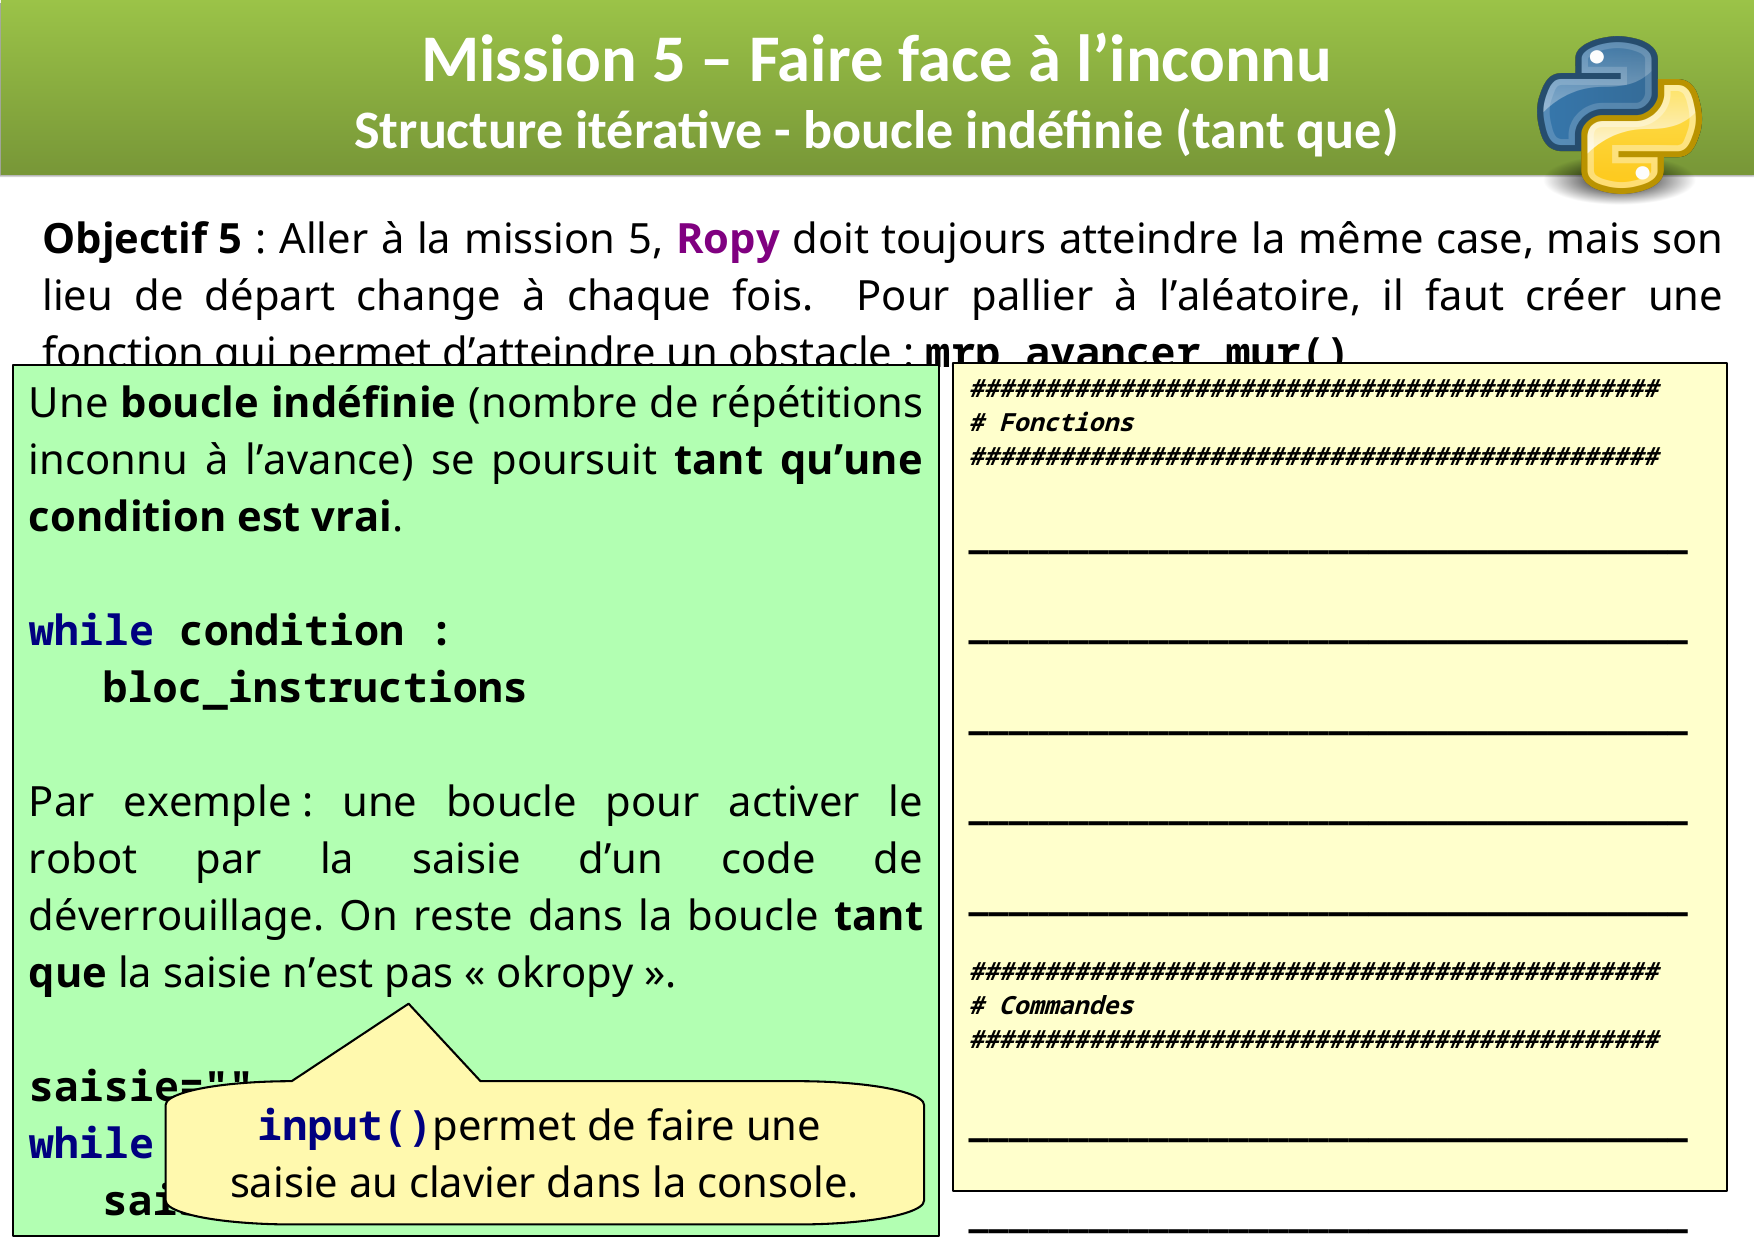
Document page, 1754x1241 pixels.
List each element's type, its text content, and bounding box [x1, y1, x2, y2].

text_box input()permet de faire une saisie au clavier dans la console. [165, 1003, 925, 1225]
text_box Mission 5 – Faire face à l’inconnu Structure itérative - boucle indéfinie (tant que) [0, 0, 1754, 175]
text_box Une boucle indéfinie (nombre de répétitions inconnu à l’avance) se poursuit tant qu’une condition est vrai. while condition : bloc_instructions Par exemple : une boucle pour activer le robot par la saisie d’un code de déverrouillage. On reste dans la boucle tant que la saisie n’est pas « okropy ». saisie="" while saisie!="okropy" : saisie = input() [13, 364, 940, 1074]
text_box Objectif 5 : Aller à la mission 5, Ropy doit toujours atteindre la même case, mais son lieu de départ change à chaque fois. Pour pallier à l’aléatoire, il faut créer une fonction qui permet d’atteindre un obstacle : mrp_avancer_mur(). [27, 201, 1740, 357]
picture [1526, 32, 1713, 201]
text_box ############################################## # Fonctions ############################################## ____________________________________ ____________________________________ ____________________________________ ____________________________________ ____________________________________ ############################################## # Commandes ############################################## ____________________________________ ____________________________________ ____________________________________ ____________________________________ [952, 362, 1727, 1192]
